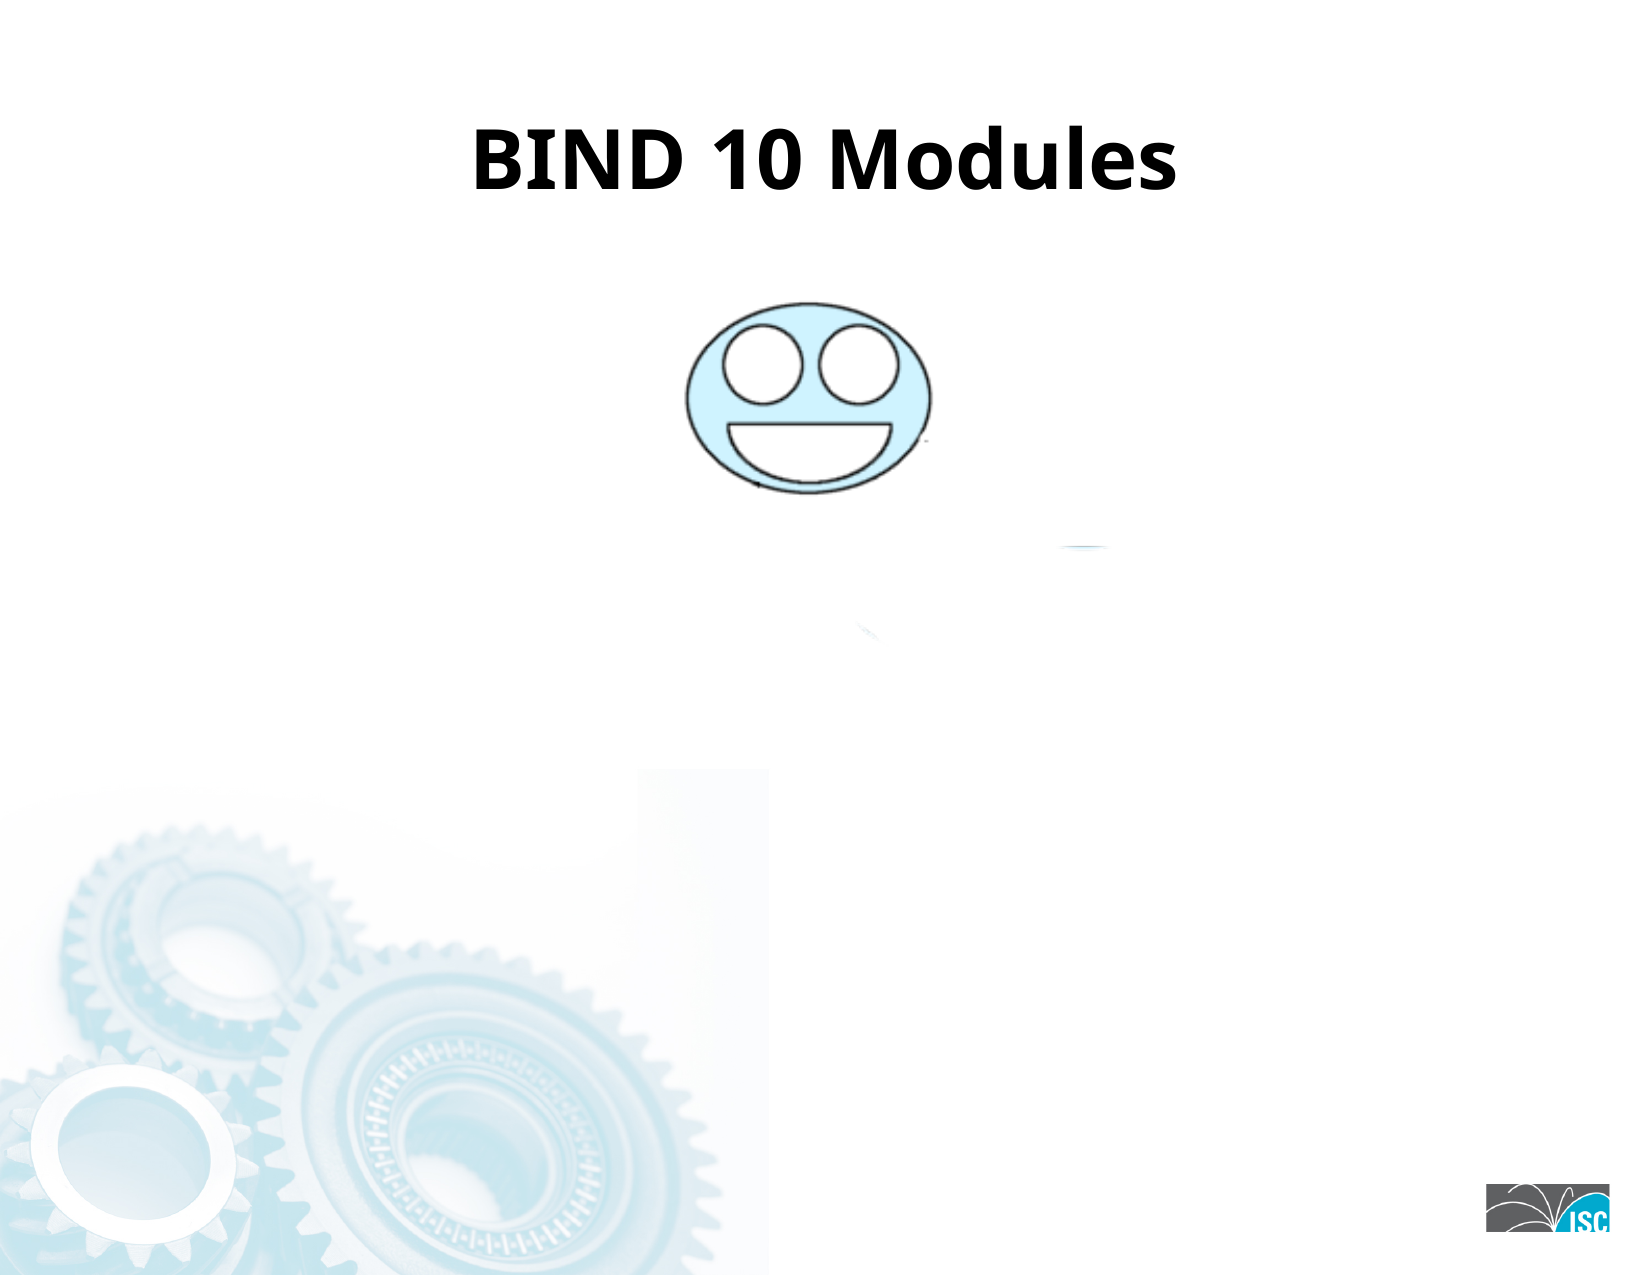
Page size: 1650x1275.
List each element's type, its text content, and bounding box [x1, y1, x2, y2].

picture [0, 0, 1650, 1275]
title BIND 10 Modules [82, 35, 1568, 280]
